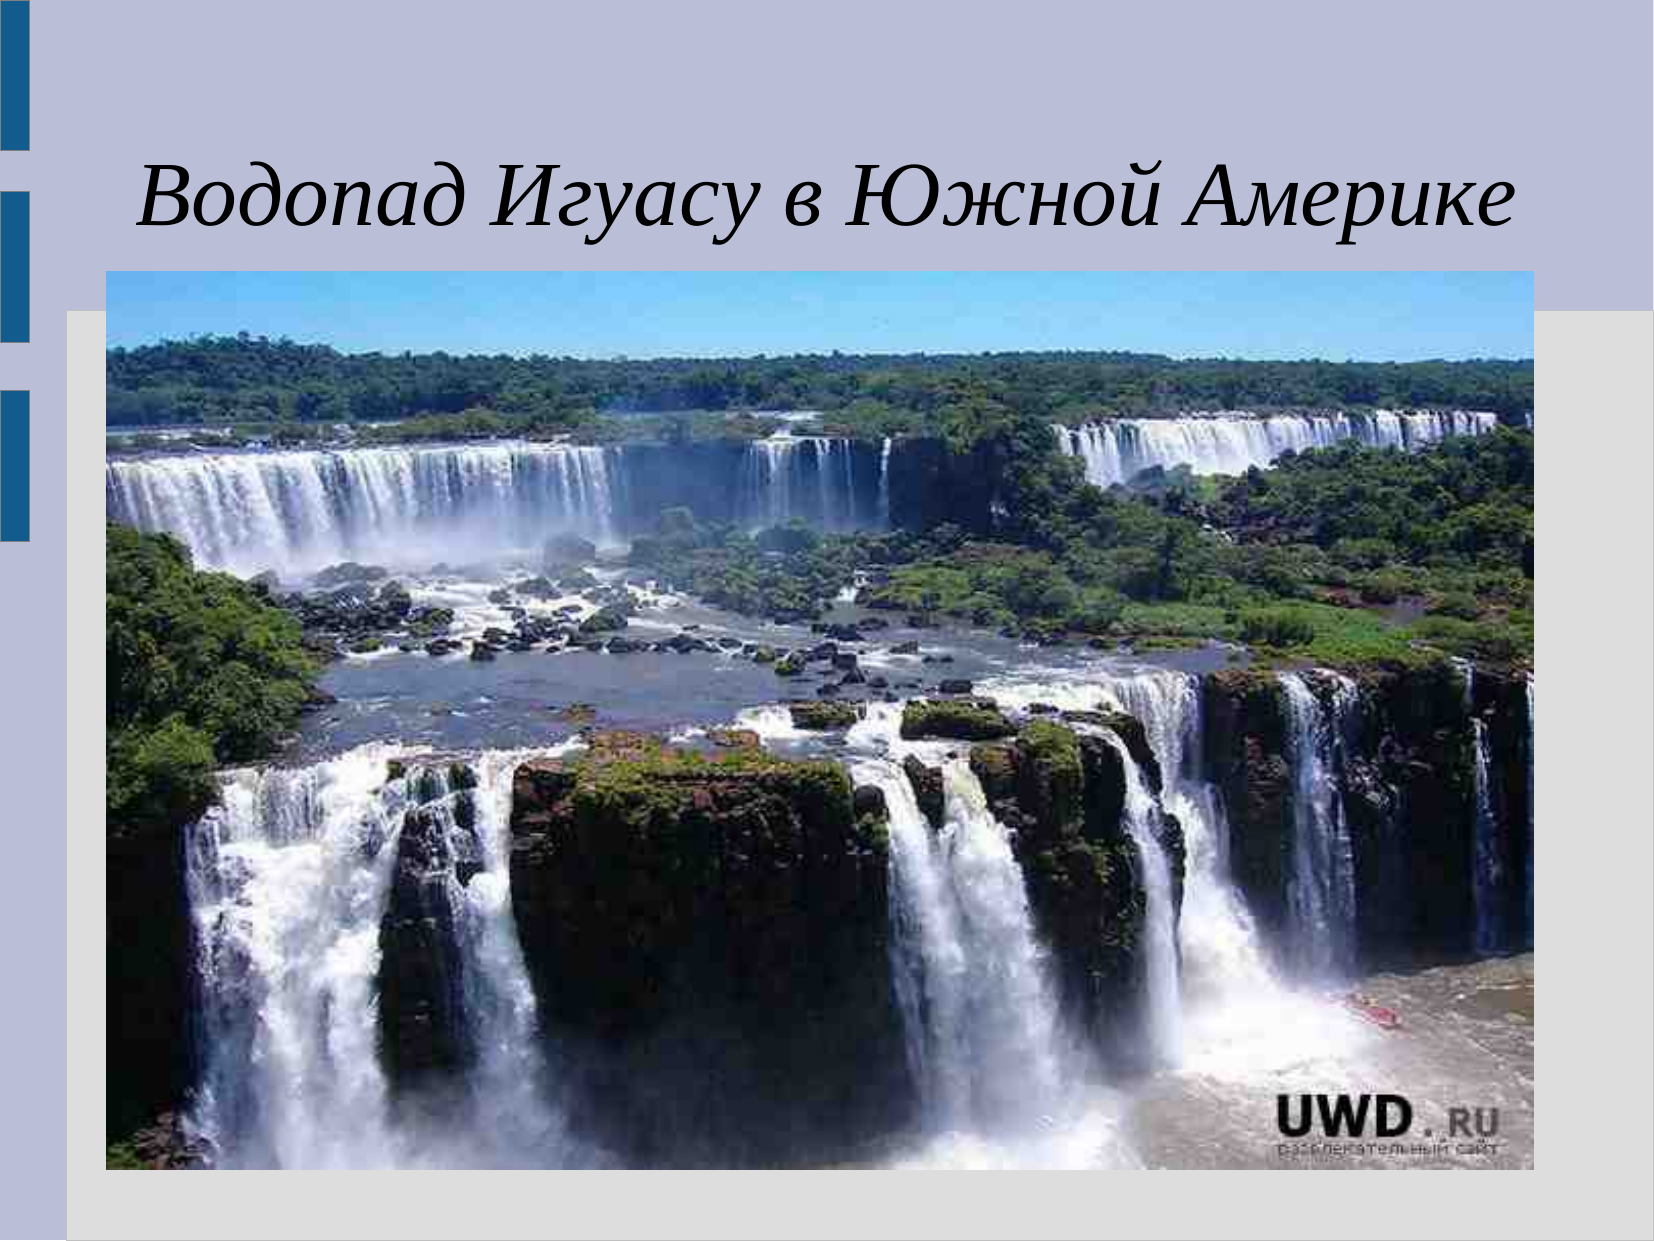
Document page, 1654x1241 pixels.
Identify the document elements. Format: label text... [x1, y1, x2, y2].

picture [106, 271, 1534, 1170]
title Водопад Игуасу в Южной Америке [121, 91, 1534, 271]
